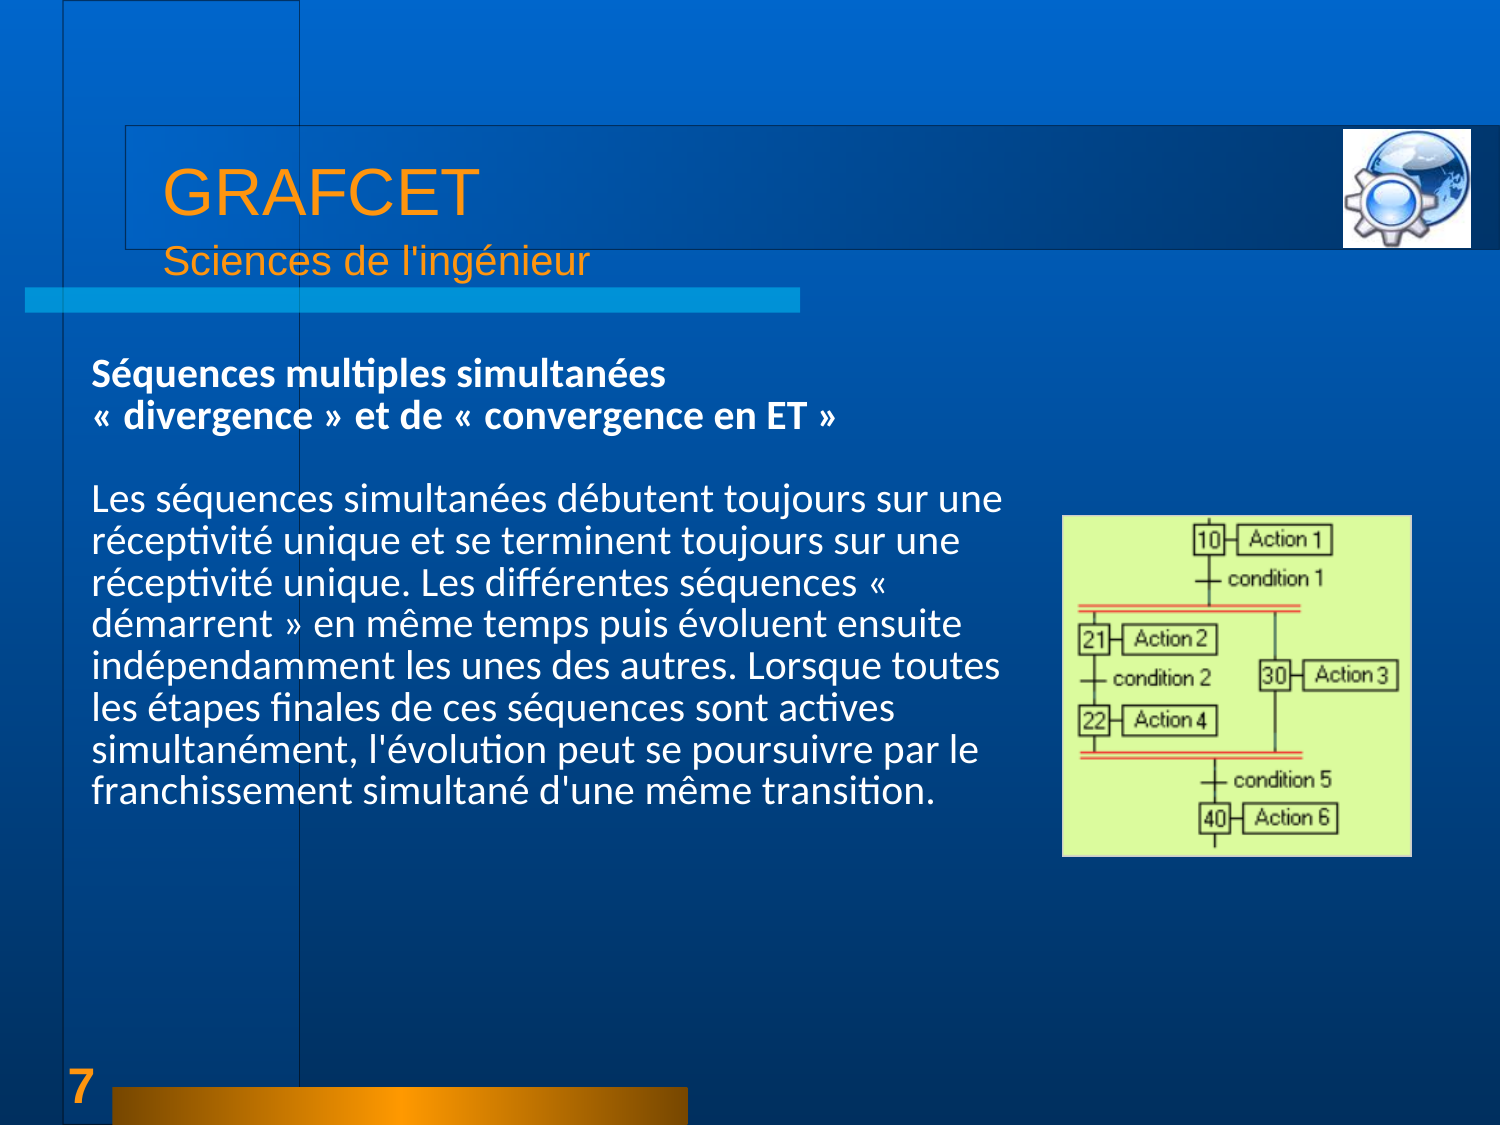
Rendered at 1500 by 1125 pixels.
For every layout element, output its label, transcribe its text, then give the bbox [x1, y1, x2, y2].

text_box Séquences multiples simultanées « divergence » et de « convergence en ET » Les séquences simultanées débutent toujours sur une réceptivité unique et se terminent toujours sur une réceptivité unique. Les différentes séquences « démarrent » en même temps puis évoluent ensuite indépendamment les unes des autres. Lorsque toutes les étapes finales de ces séquences sont actives simultanément, l'évolution peut se poursuivre par le franchissement simultané d'une même transition. [76, 348, 1034, 1004]
picture [1343, 129, 1471, 248]
picture [1062, 515, 1412, 857]
